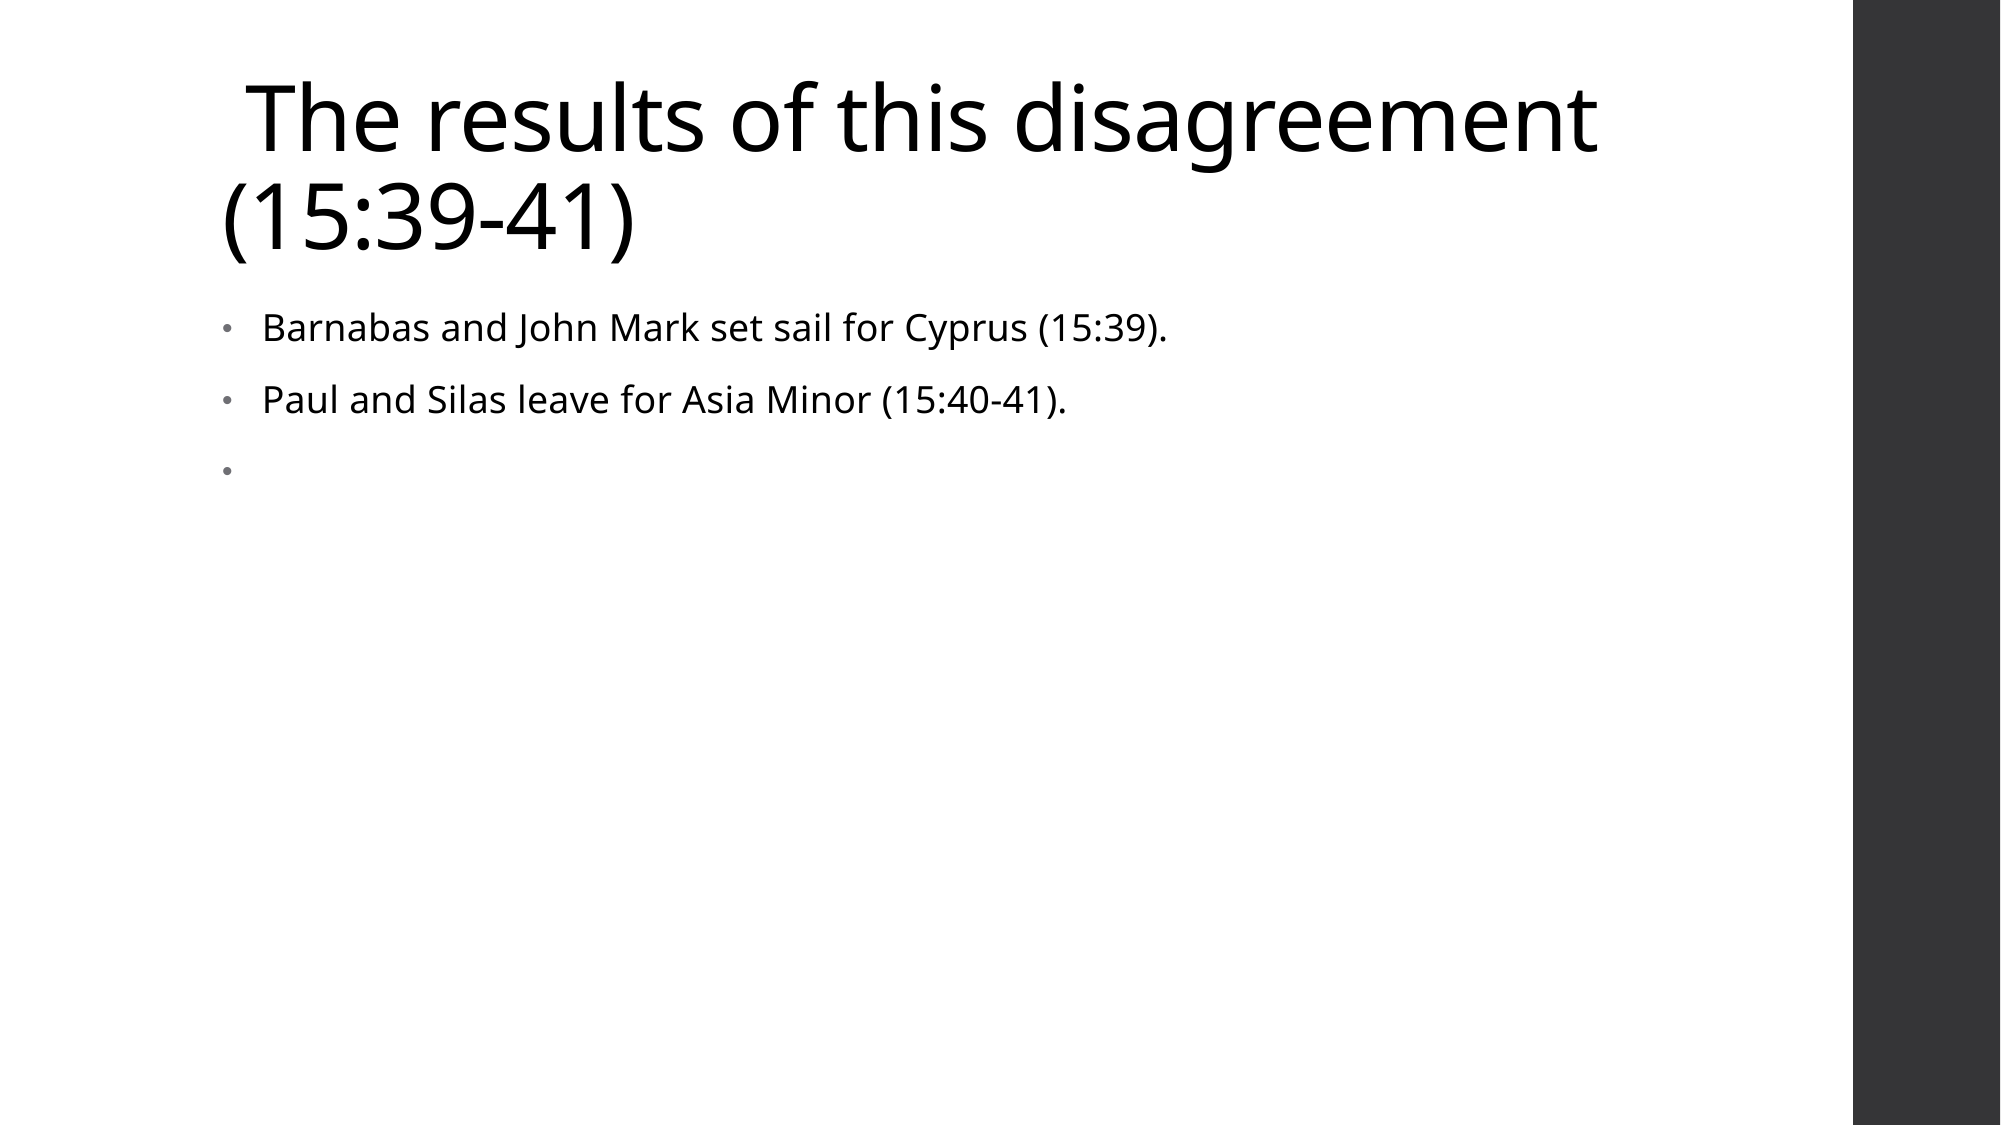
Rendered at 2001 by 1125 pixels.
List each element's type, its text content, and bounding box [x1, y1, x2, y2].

list Barnabas and John Mark set sail for Cyprus (15:39). Paul and Silas leave for Asia Minor (15:40-41). [206, 299, 1617, 1014]
title The results of this disagreement (15:39-41) [206, 60, 1797, 278]
